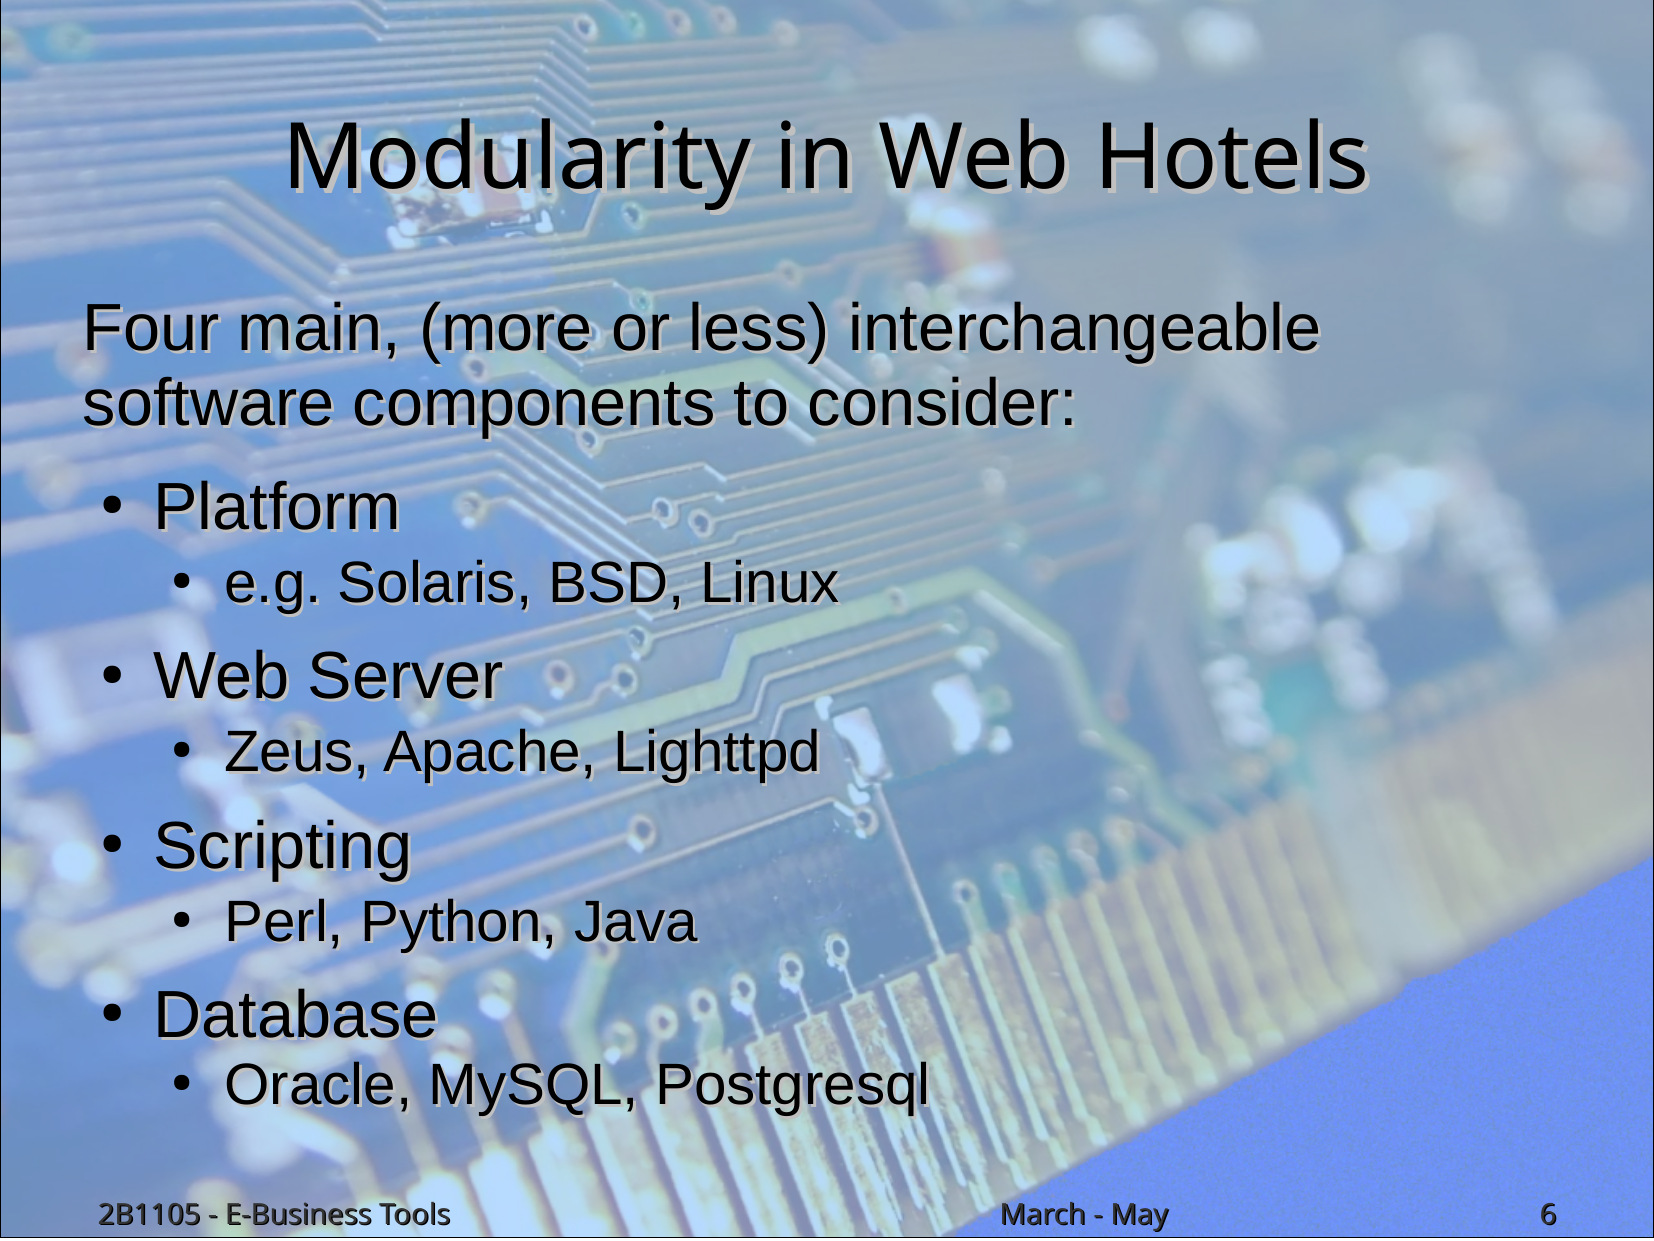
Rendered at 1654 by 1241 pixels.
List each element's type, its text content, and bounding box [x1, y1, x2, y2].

list Four main, (more or less) interchangeable software components to consider: Platform e.g. Solaris, BSD, Linux Web Server Zeus, Apache, Lighttpd Scripting Perl, Python, Java Database Oracle, MySQL, Postgresql [82, 290, 1571, 1118]
title Modularity in Web Hotels [82, 56, 1571, 250]
